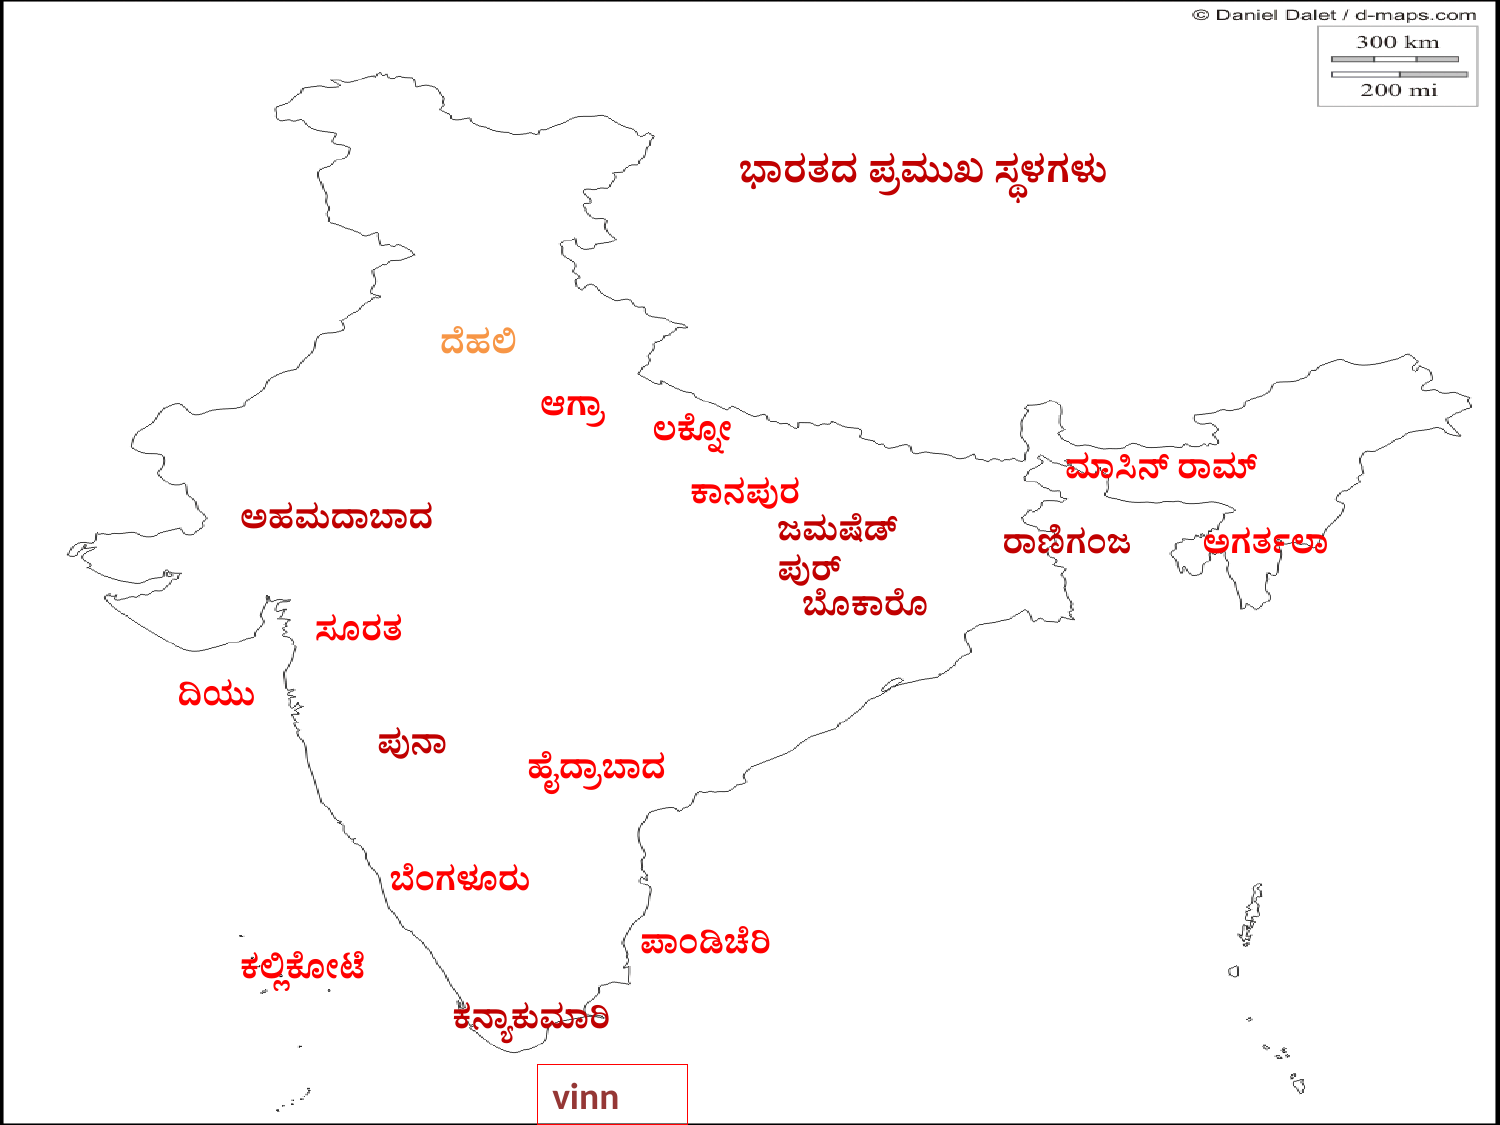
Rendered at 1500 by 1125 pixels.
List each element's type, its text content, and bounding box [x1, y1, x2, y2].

text_box ಕಲ್ಲಿಕೋಟೆ [225, 937, 413, 993]
text_box ಕಾನಪುರ [675, 462, 925, 518]
text_box ಭಾರತದ ಪ್ರಮುಖ ಸ್ಥಳಗಳು [724, 137, 1338, 198]
text_box ಪಾಂಡಿಚೆರಿ [624, 912, 800, 968]
text_box ಬೊಕಾರೊ [787, 574, 975, 630]
text_box ದಿಯು [162, 624, 300, 720]
text_box ಬೆಂಗಳೂರು [375, 849, 625, 905]
text_box ಆಗ್ರಾ [524, 374, 663, 430]
text_box ಪುನಾ [362, 712, 513, 768]
text_box ಅಗರ್ತಲಾ [1187, 512, 1375, 568]
text_box ಹೈದ್ರಾಬಾದ [512, 737, 725, 793]
text_box ರಾಣಿಗಂಜ [987, 512, 1175, 568]
text_box vinn [537, 1064, 688, 1125]
text_box ಅಹಮದಾಬಾದ [225, 487, 563, 543]
text_box ಕನ್ಯಾಕುಮಾರಿ [437, 987, 663, 1043]
text_box ಮಾಸಿನ್ ರಾಮ್ [1049, 437, 1363, 493]
text_box ಸೂರತ [299, 599, 525, 655]
text_box ಜಮಷೆಡ್ ಪುರ್ [762, 499, 975, 595]
text_box ಲಕ್ನೋ [637, 399, 813, 455]
text_box ದೆಹಲಿ [424, 312, 575, 368]
picture [0, 0, 1500, 1125]
